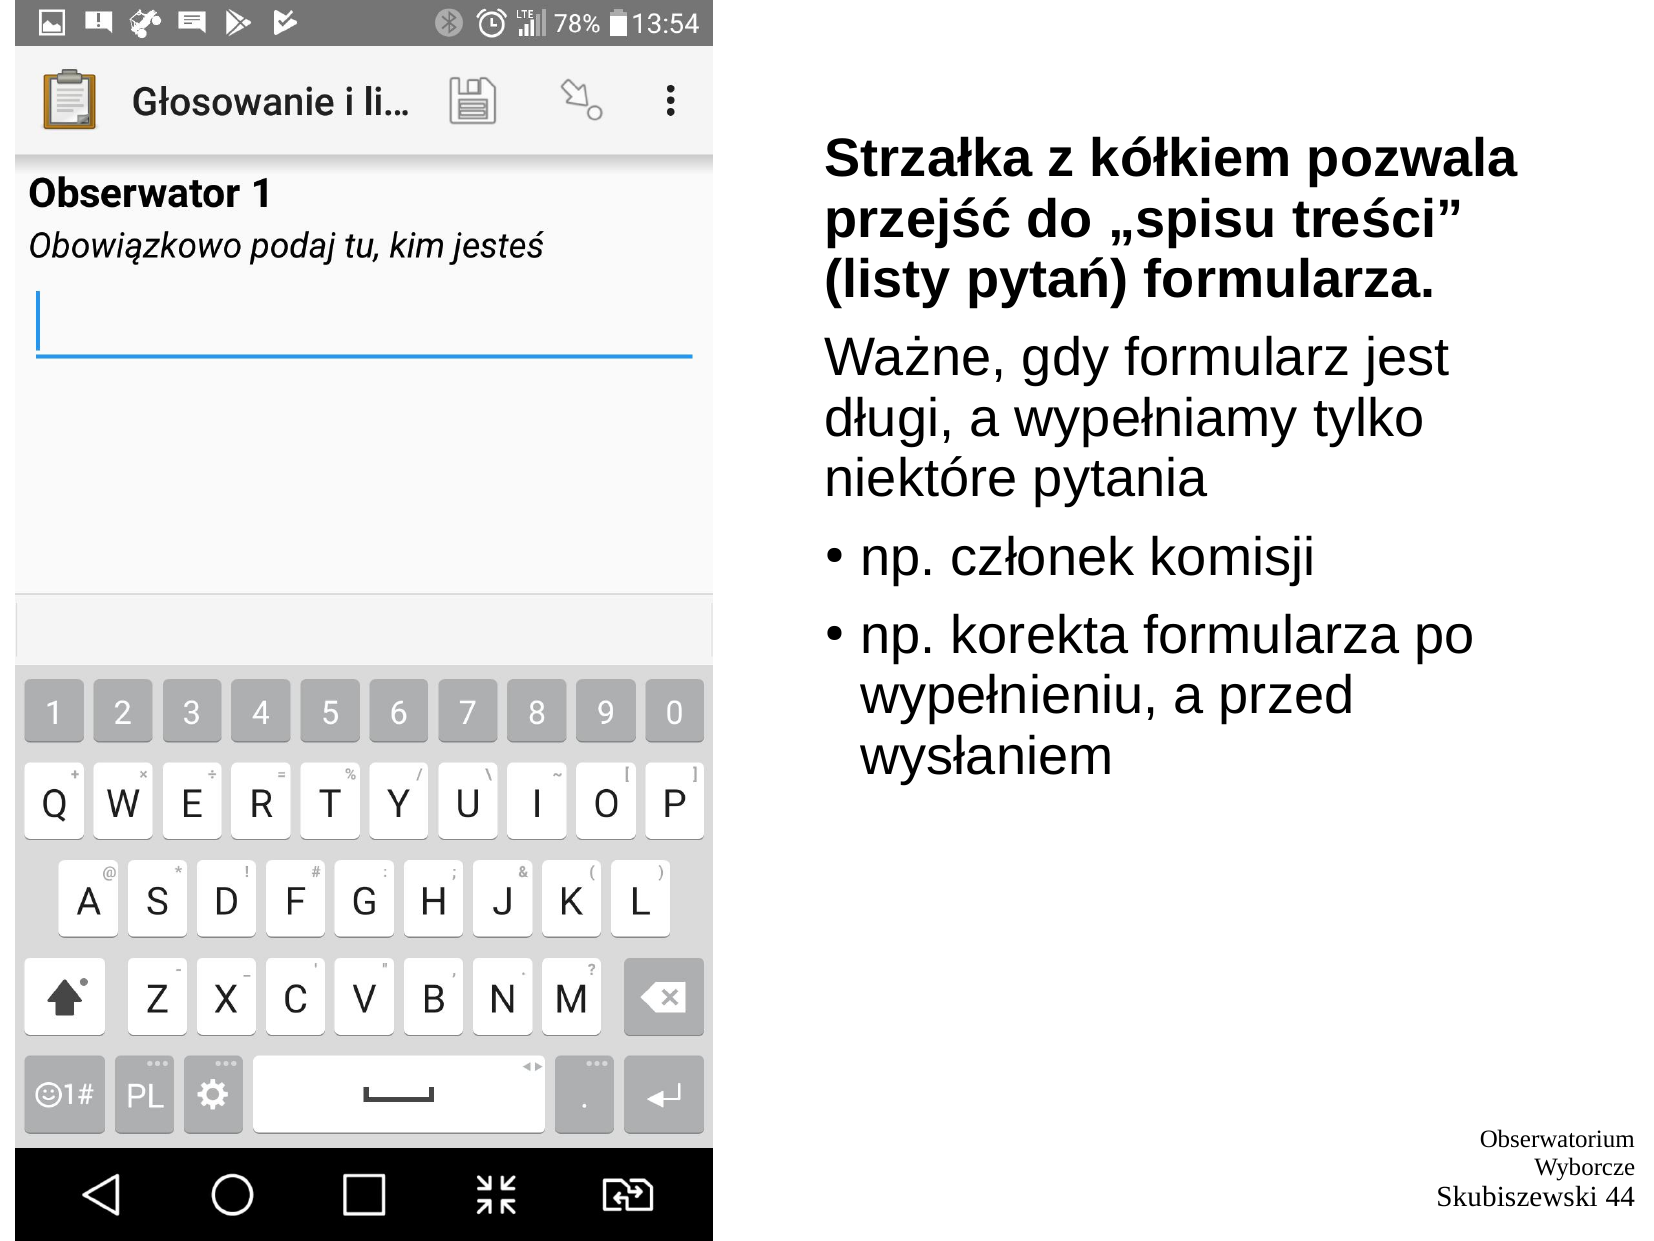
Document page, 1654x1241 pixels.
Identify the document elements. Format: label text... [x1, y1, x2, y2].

text_box Strzałka z kółkiem pozwala przejść do „spisu treści” (listy pytań) formularza. Ważne, gdy formularz jest długi, a wypełniamy tylko niektóre pytania np. członek komisji np. korekta formularza po wypełnieniu, a przed wysłaniem [810, 120, 1561, 794]
picture [15, 0, 713, 1241]
